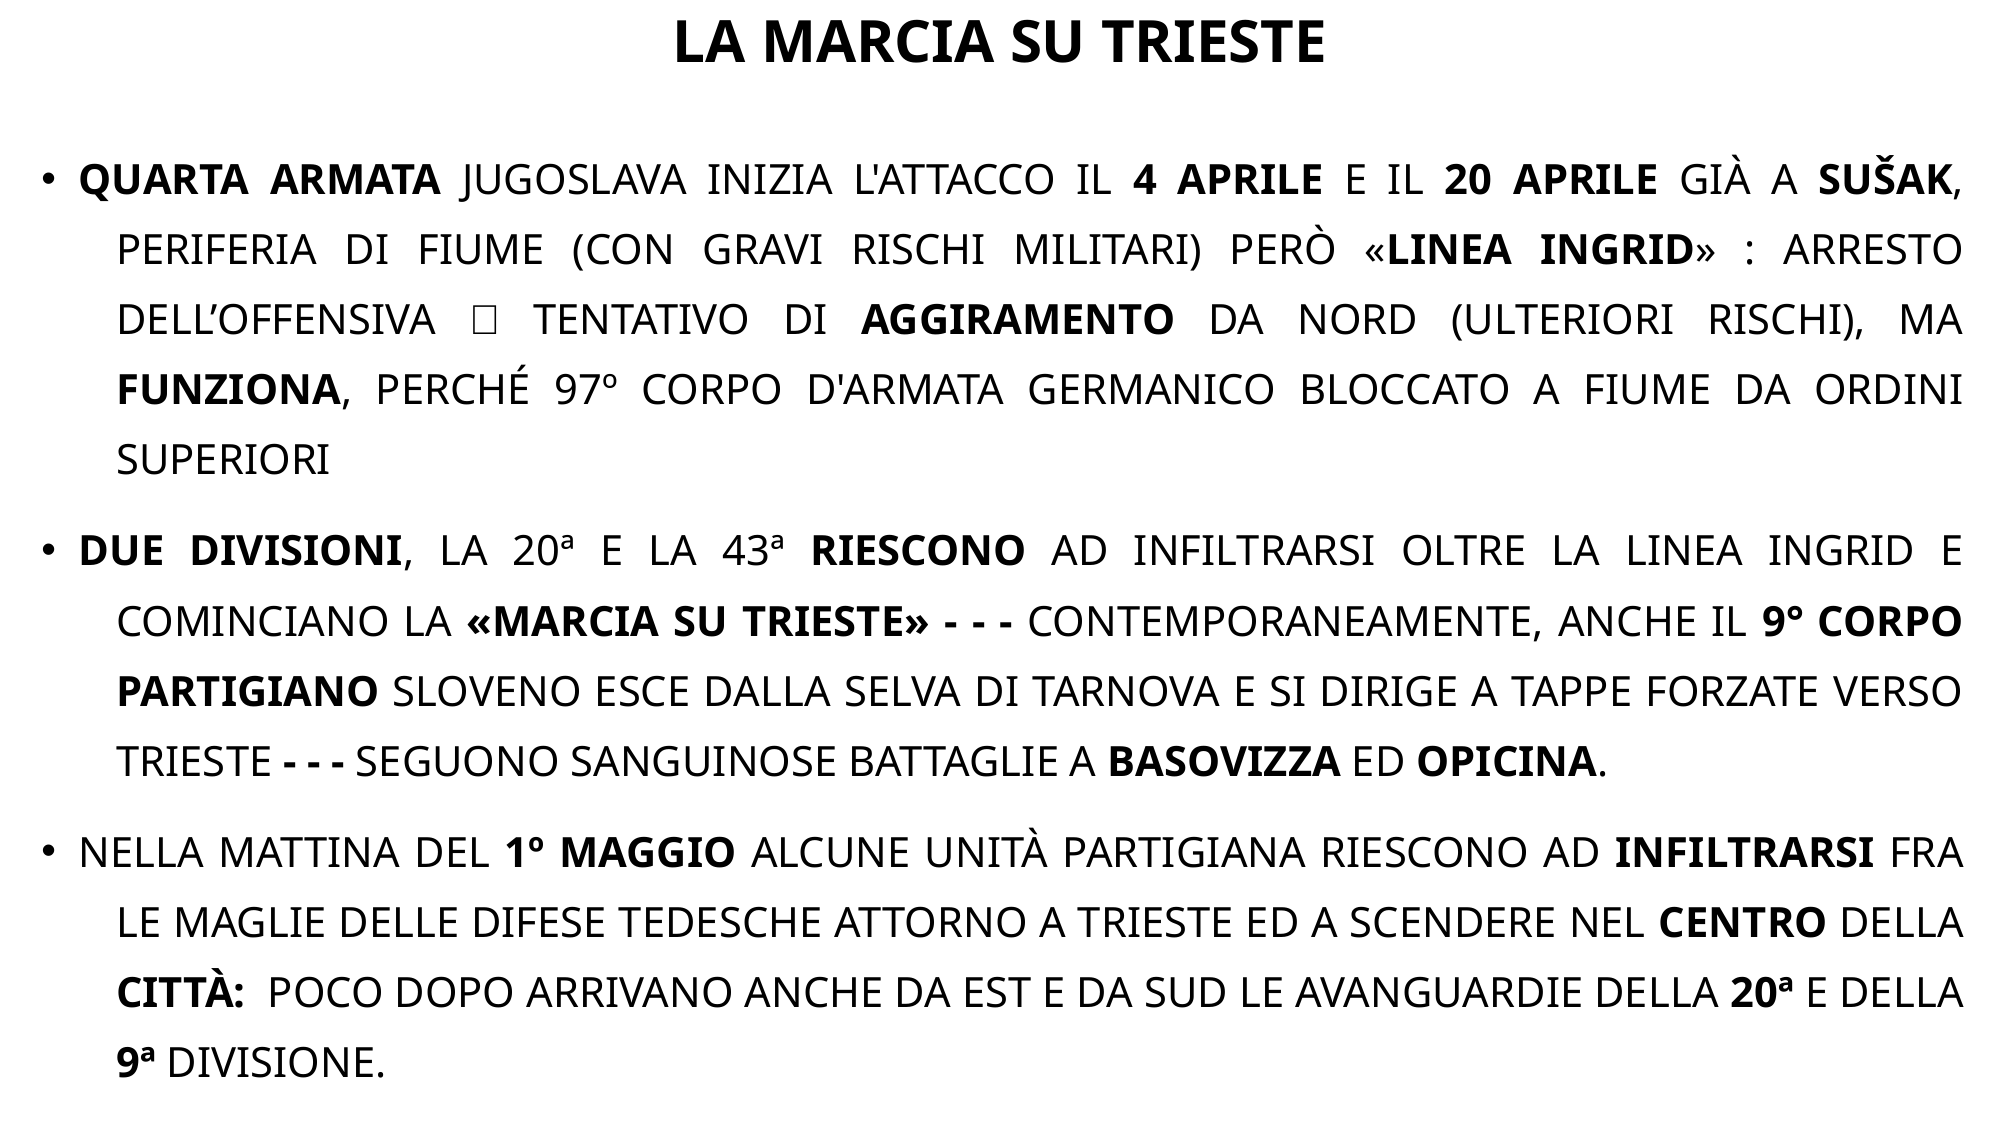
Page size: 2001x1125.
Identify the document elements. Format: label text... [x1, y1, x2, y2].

title LA MARCIA SU TRIESTE [137, 0, 1863, 87]
list QUARTA ARMATA JUGOSLAVA INIZIA L'ATTACCO IL 4 APRILE E IL 20 APRILE GIÀ A SUŠAK, PERIFERIA DI FIUME (CON GRAVI RISCHI MILITARI) PERÒ «LINEA INGRID» : ARRESTO DELL’OFFENSIVA  TENTATIVO DI AGGIRAMENTO DA NORD (ULTERIORI RISCHI), MA FUNZIONA, PERCHÉ 97º CORPO D'ARMATA GERMANICO BLOCCATO A FIUME DA ORDINI SUPERIORI DUE DIVISIONI, LA 20ª E LA 43ª RIESCONO AD INFILTRARSI OLTRE LA LINEA INGRID E COMINCIANO LA «MARCIA SU TRIESTE» - - - CONTEMPORANEAMENTE, ANCHE IL 9° CORPO PARTIGIANO SLOVENO ESCE DALLA SELVA DI TARNOVA E SI DIRIGE A TAPPE FORZATE VERSO TRIESTE - - - SEGUONO SANGUINOSE BATTAGLIE A BASOVIZZA ED OPICINA. NELLA MATTINA DEL 1º MAGGIO ALCUNE UNITÀ PARTIGIANA RIESCONO AD INFILTRARSI FRA LE MAGLIE DELLE DIFESE TEDESCHE ATTORNO A TRIESTE ED A SCENDERE NEL CENTRO DELLA CITTÀ: POCO DOPO ARRIVANO ANCHE DA EST E DA SUD LE AVANGUARDIE DELLA 20ª E DELLA 9ª DIVISIONE. [26, 125, 1979, 1114]
